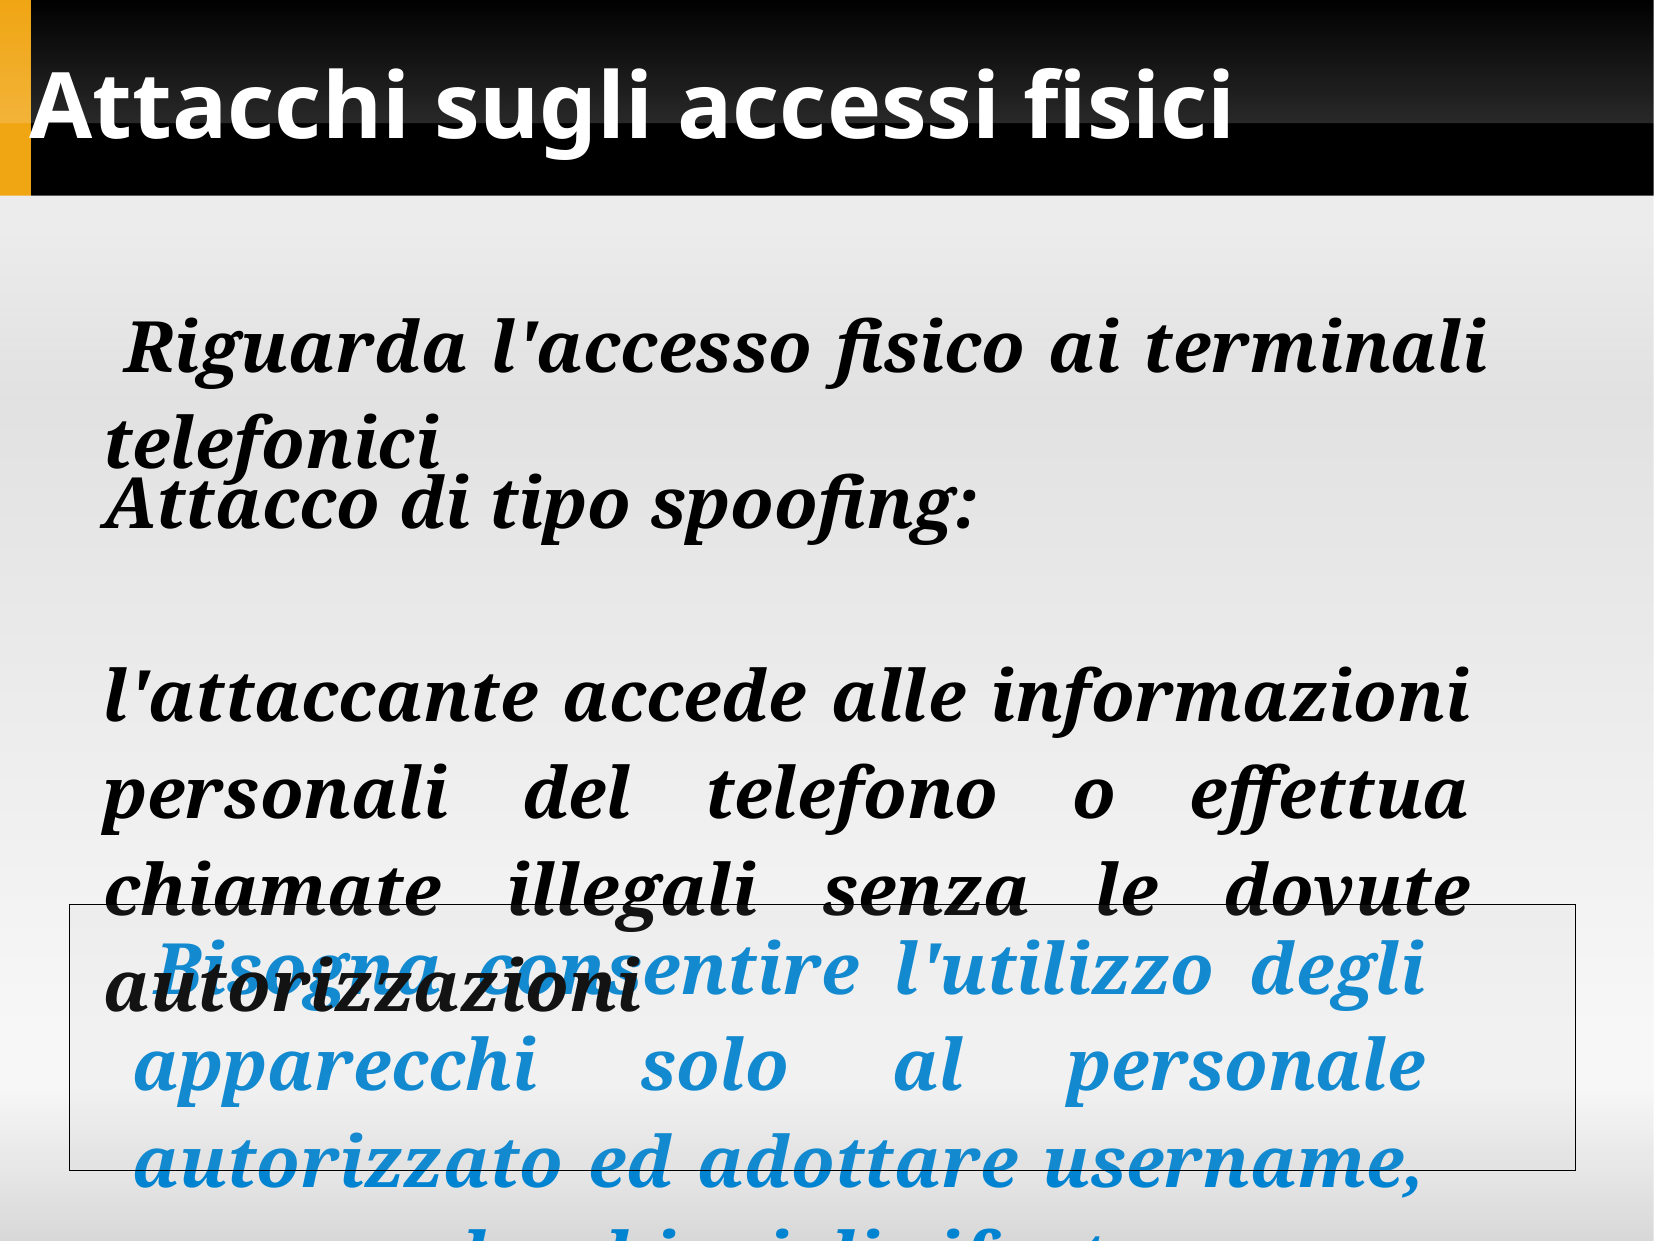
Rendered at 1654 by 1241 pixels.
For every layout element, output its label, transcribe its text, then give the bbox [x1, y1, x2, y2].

title Attacchi sugli accessi fisici [29, 0, 1625, 208]
text_box Bisogna consentire l'utilizzo degli apparecchi solo al personale autorizzato ed adottare username, password o chiavi di cifratura. [118, 911, 1595, 1182]
text_box [69, 904, 1576, 1171]
text_box Attacco di tipo spoofing: l'attaccante accede alle informazioni personali del telefono o effettua chiamate illegali senza le dovute autorizzazioni [88, 445, 1565, 886]
text_box Riguarda l'accesso fisico ai terminali telefonici [88, 289, 1565, 390]
picture [0, 0, 1654, 1241]
